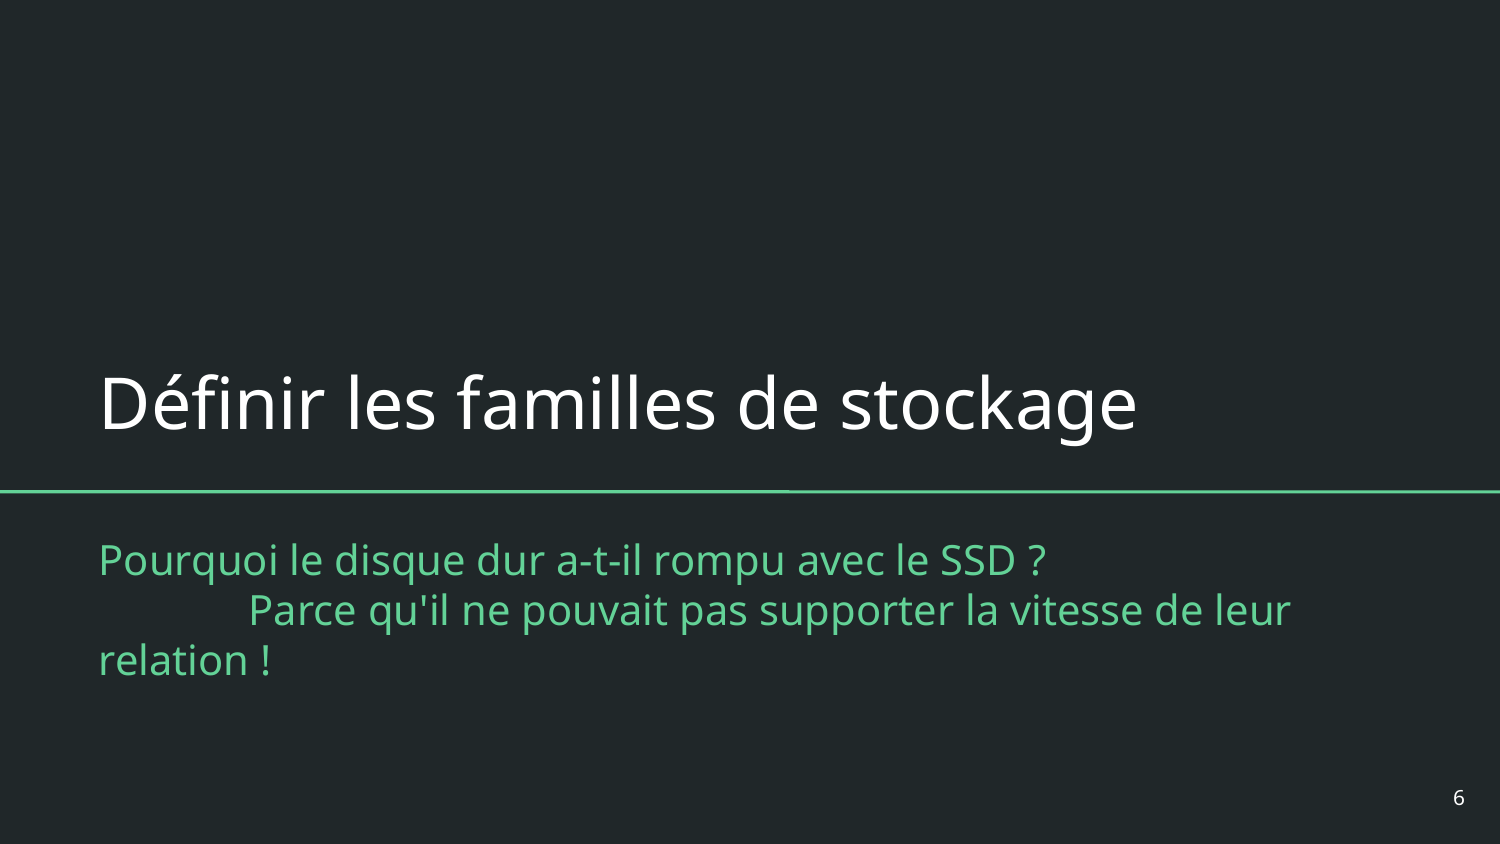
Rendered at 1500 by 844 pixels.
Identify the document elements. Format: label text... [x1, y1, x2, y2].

slide_number <numéro> [1389, 764, 1480, 830]
text_box Pourquoi le disque dur a-t-il rompu avec le SSD ? Parce qu'il ne pouvait pas supporter la vitesse de leur relation ! [83, 518, 1447, 699]
title Définir les familles de stockage [83, 337, 1417, 466]
